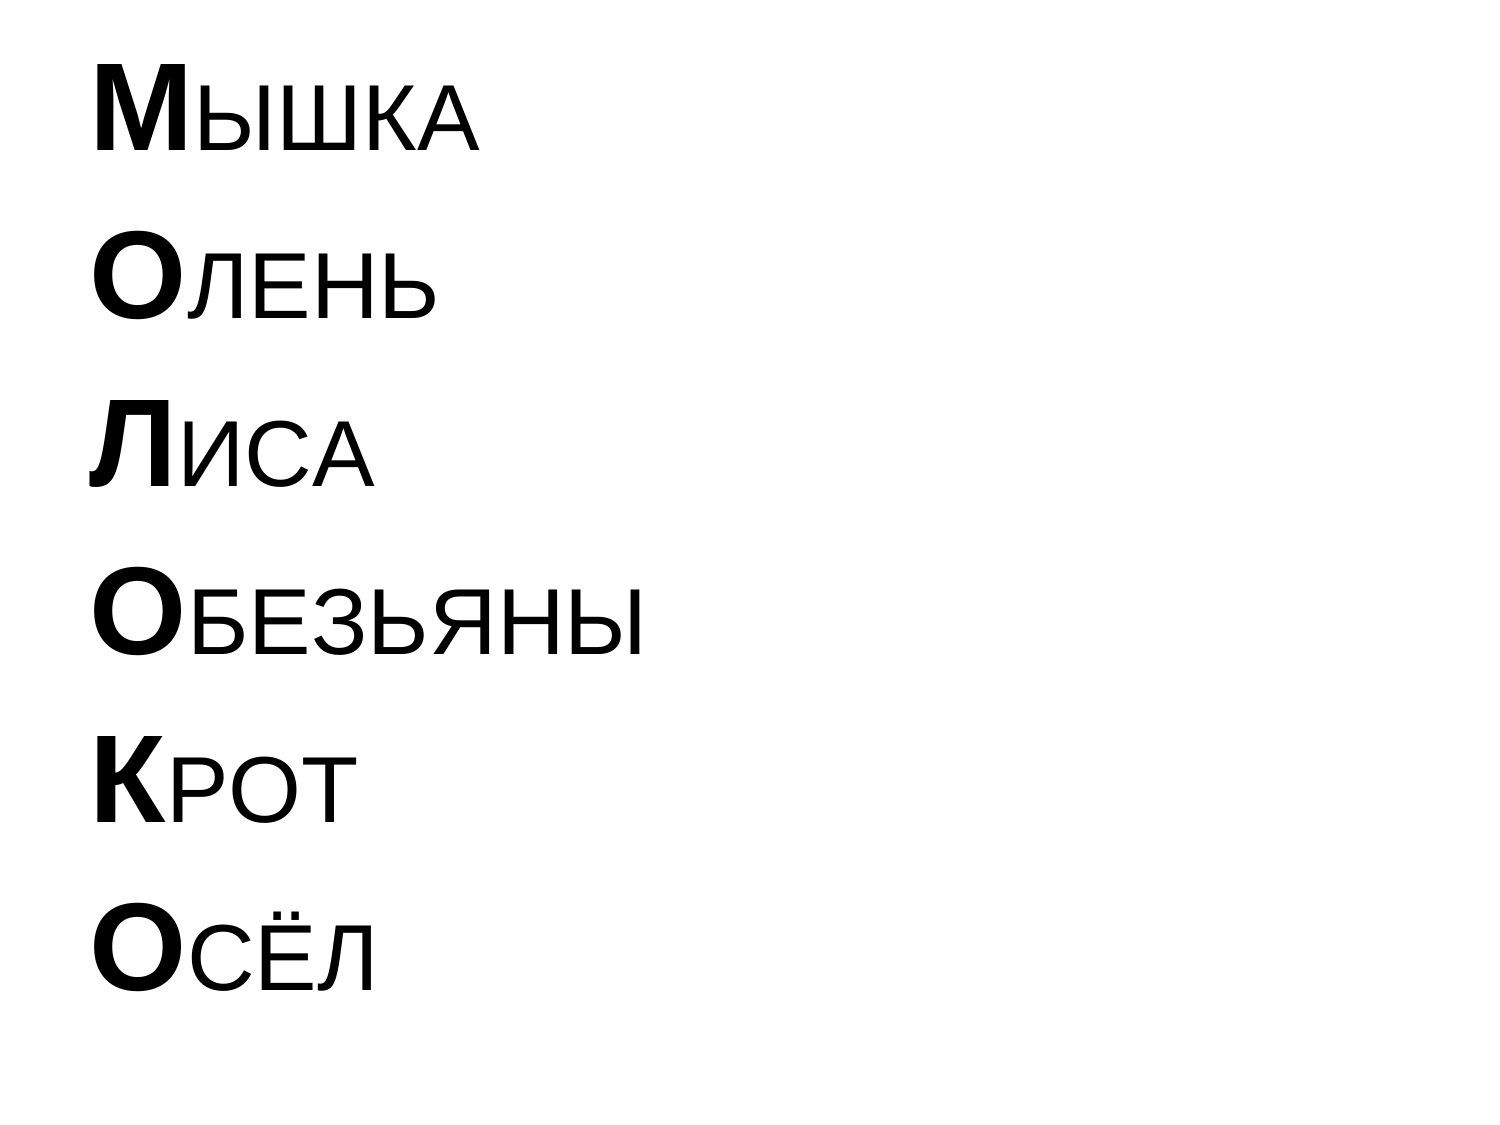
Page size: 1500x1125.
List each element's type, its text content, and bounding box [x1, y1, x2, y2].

list МЫШКА ОЛЕНЬ ЛИСА ОБЕЗЬЯНЫ КРОТ ОСЁЛ [75, 29, 1426, 1125]
